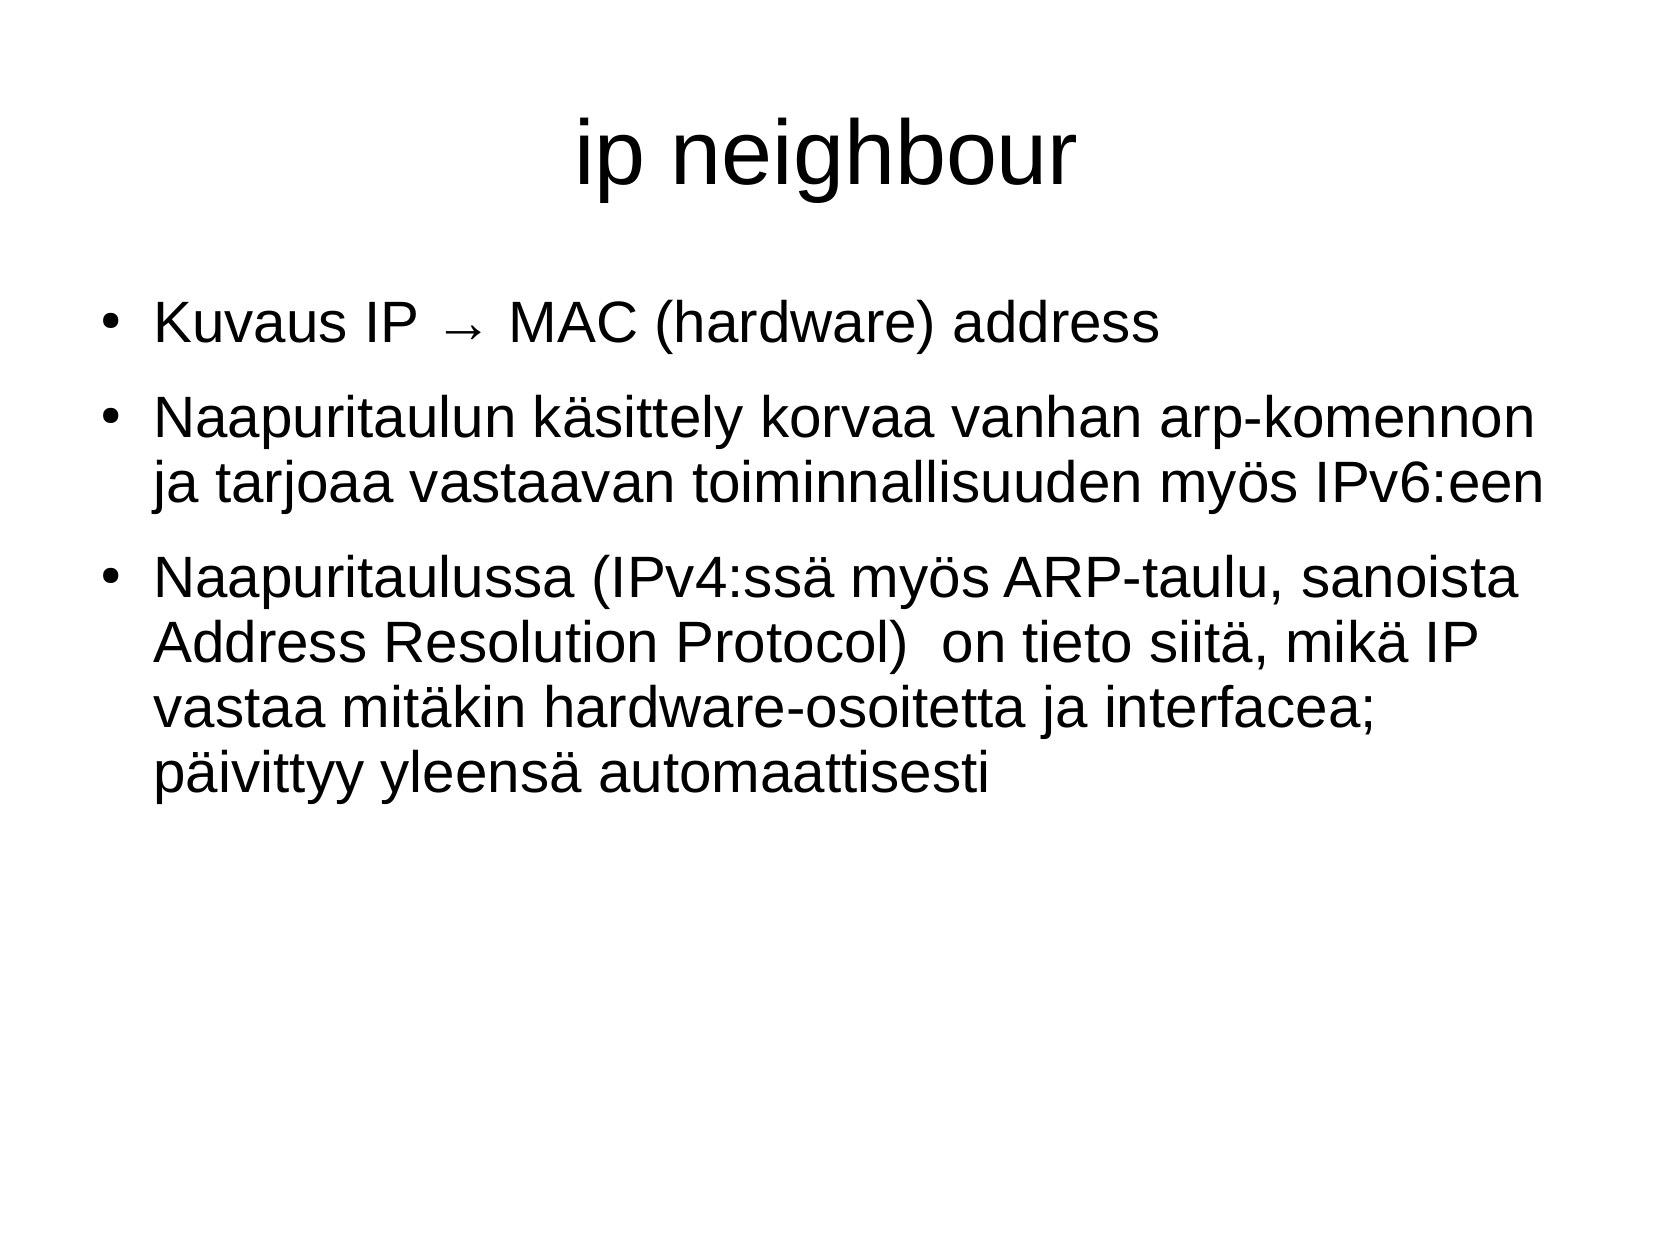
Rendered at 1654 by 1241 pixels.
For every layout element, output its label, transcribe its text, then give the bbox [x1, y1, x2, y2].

list Kuvaus IP → MAC (hardware) address Naapuritaulun käsittely korvaa vanhan arp-komennon ja tarjoaa vastaavan toiminnallisuuden myös IPv6:een Naapuritaulussa (IPv4:ssä myös ARP-taulu, sanoista Address Resolution Protocol) on tieto siitä, mikä IP vastaa mitäkin hardware-osoitetta ja interfacea; päivittyy yleensä automaattisesti [82, 290, 1571, 1010]
title ip neighbour [82, 49, 1571, 257]
